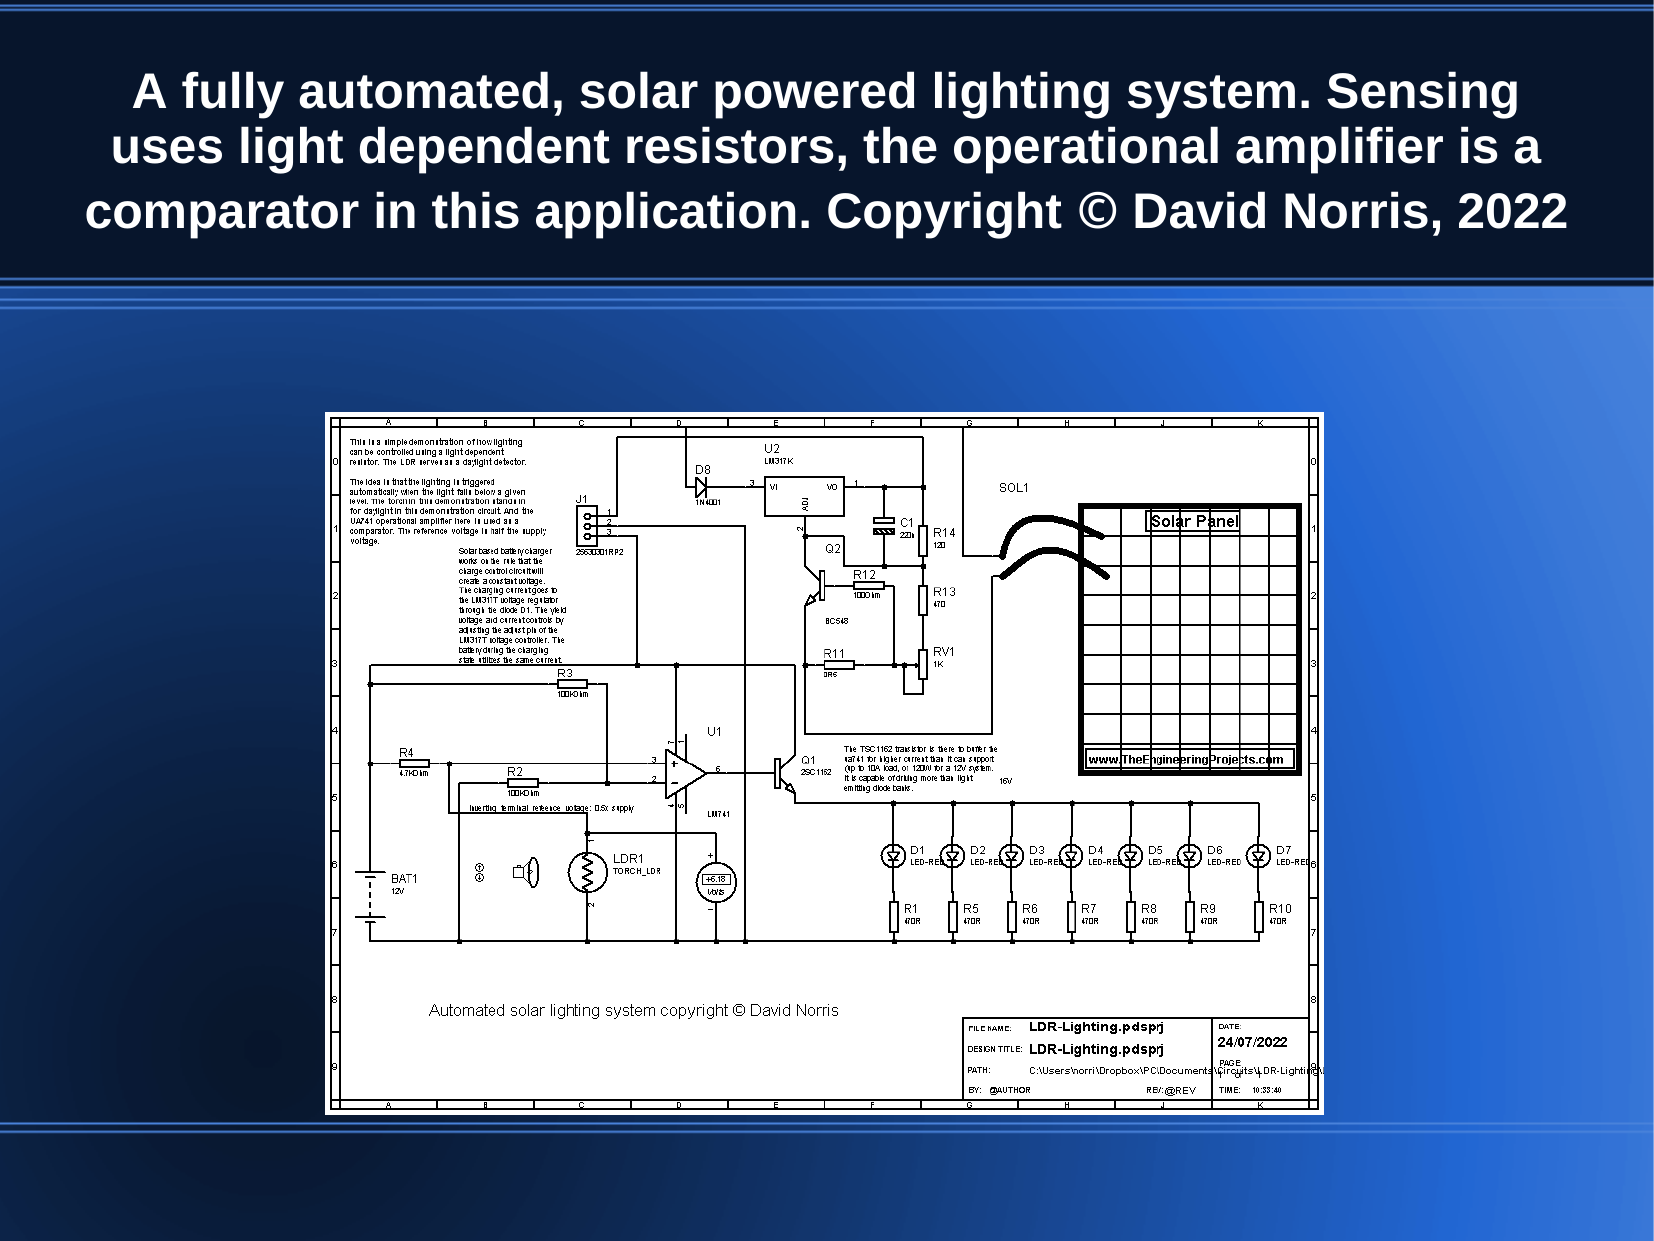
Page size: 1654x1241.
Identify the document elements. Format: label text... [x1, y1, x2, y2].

picture [0, 0, 1654, 1241]
title A fully automated, solar powered lighting system. Sensing uses light dependent resistors, the operational amplifier is a comparator in this application. Copyright © David Norris, 2022 [82, 49, 1571, 257]
